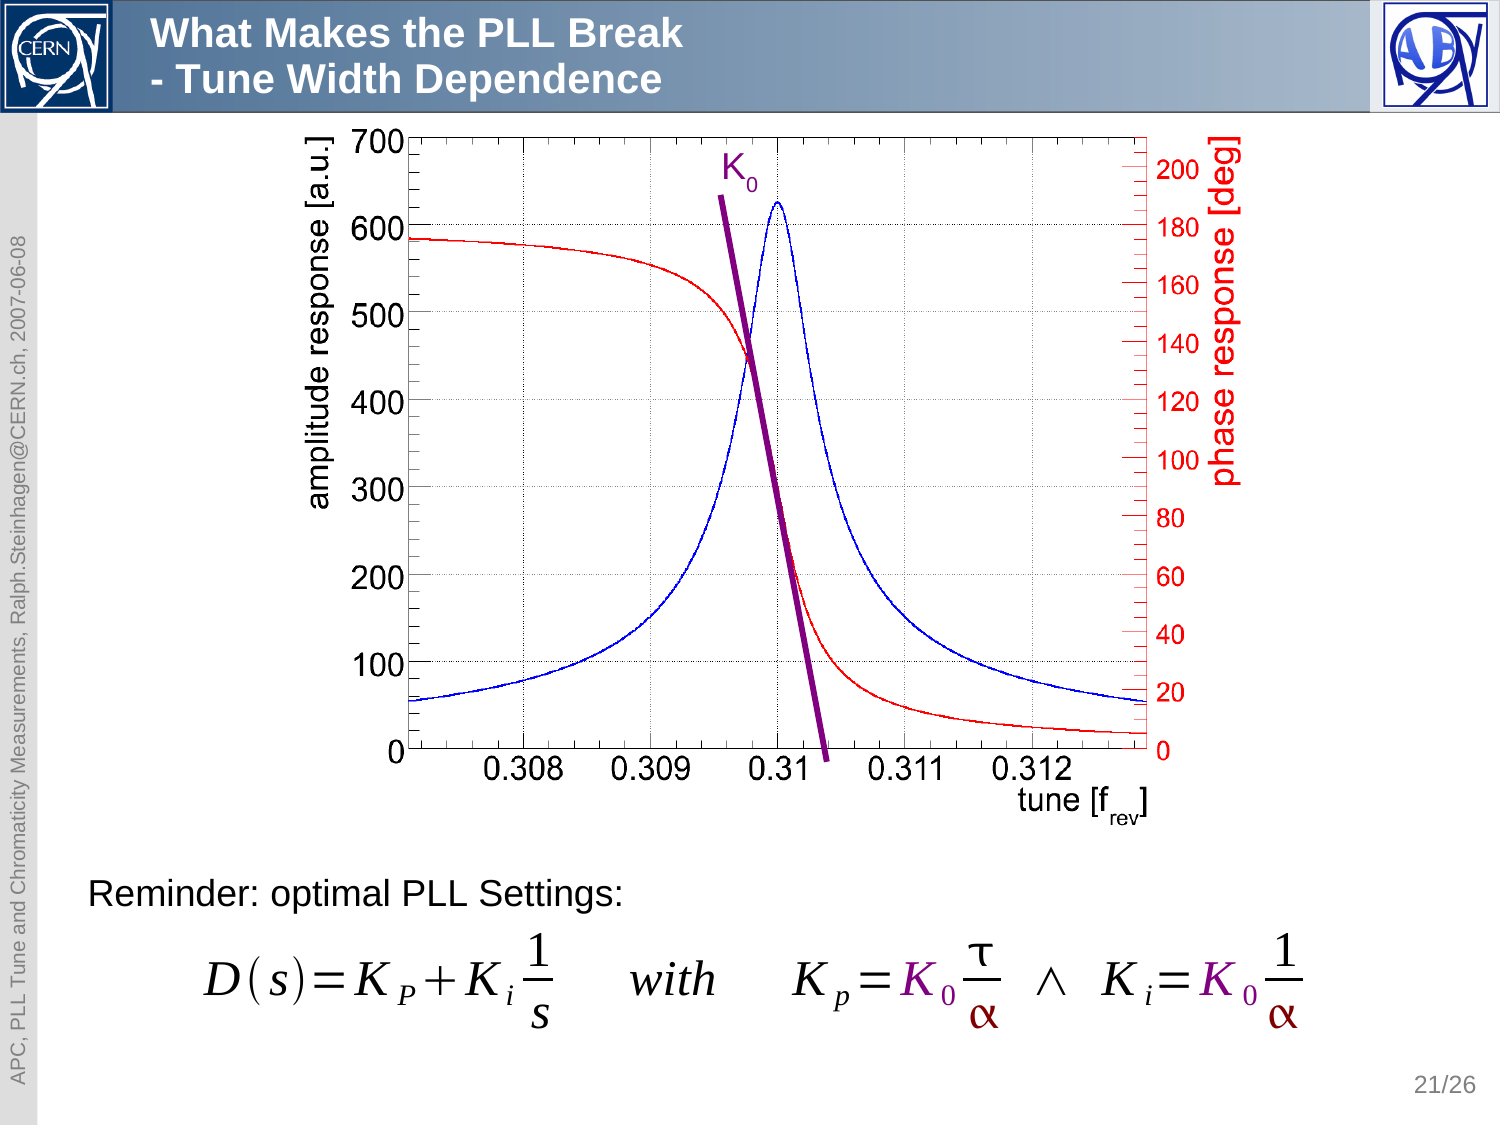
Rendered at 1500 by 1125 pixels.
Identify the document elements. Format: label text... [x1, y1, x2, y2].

picture [295, 123, 1241, 137]
picture [0, 0, 113, 113]
list Reminder: optimal PLL Settings: [87, 137, 1438, 1030]
picture [1382, 1, 1489, 108]
title What Makes the PLL Break - Tune Width Dependence [150, 0, 1201, 113]
chart [188, 921, 1318, 1040]
